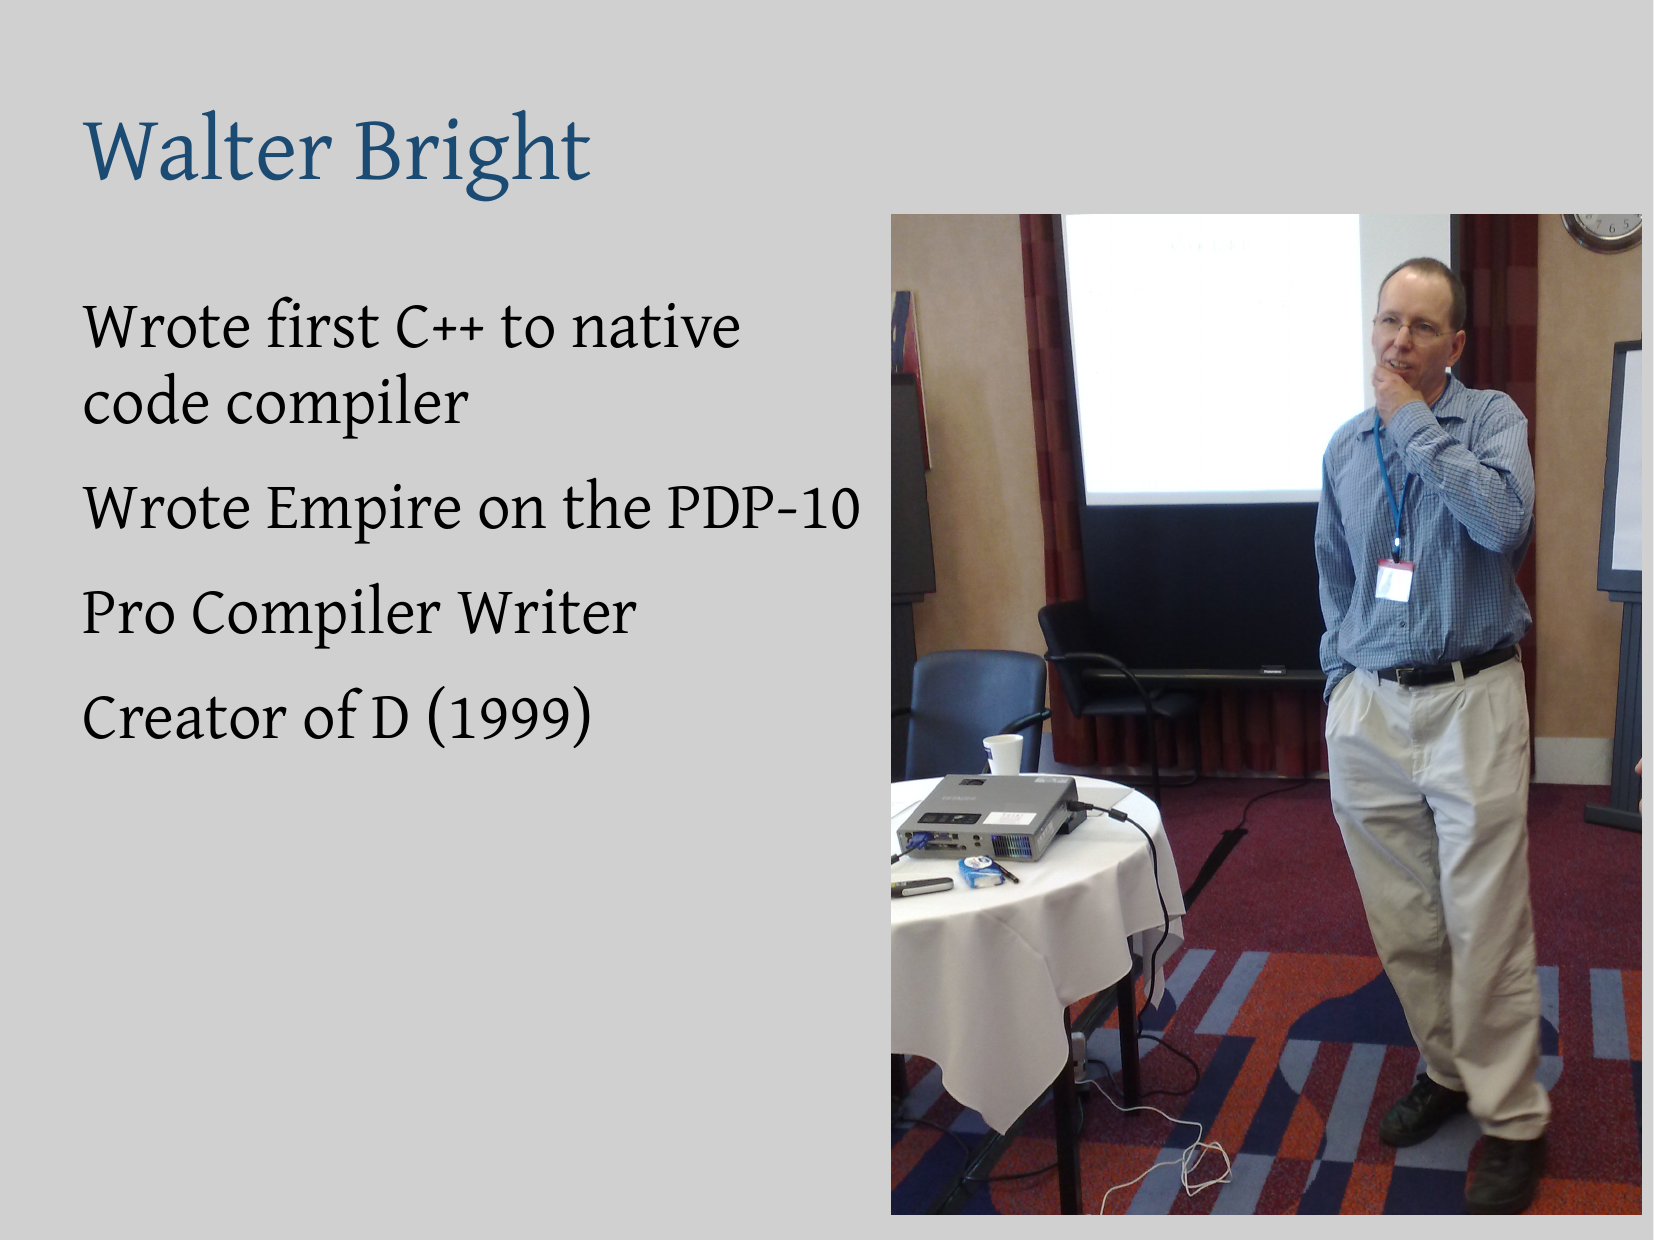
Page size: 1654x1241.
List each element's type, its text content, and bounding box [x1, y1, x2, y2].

picture [891, 214, 1642, 1216]
title Walter Bright [82, 49, 1571, 257]
list Wrote first C++ to native code compiler Wrote Empire on the PDP-10 Pro Compiler Writer Creator of D (1999) [82, 290, 871, 1010]
